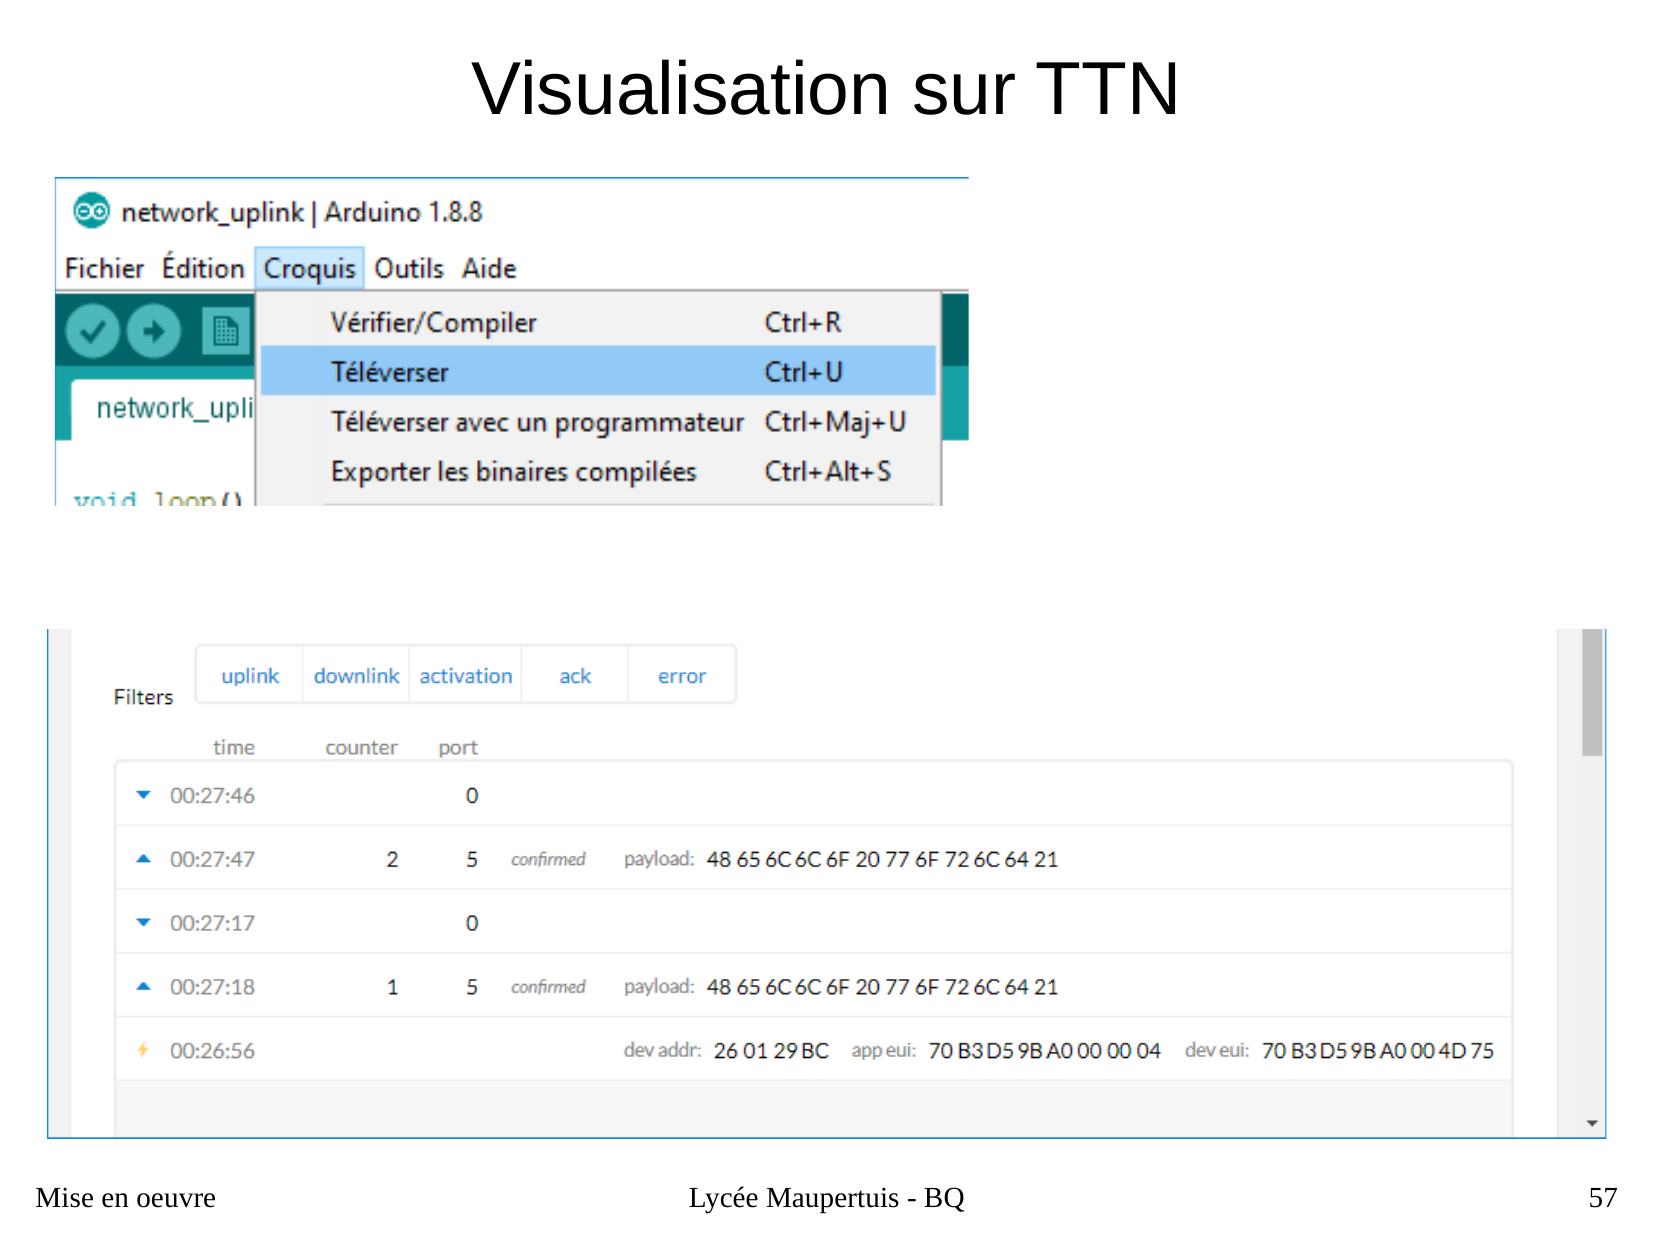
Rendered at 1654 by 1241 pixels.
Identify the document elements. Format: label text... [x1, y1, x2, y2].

picture [54, 177, 969, 506]
picture [47, 629, 1607, 1139]
title Visualisation sur TTN [35, 35, 1619, 142]
